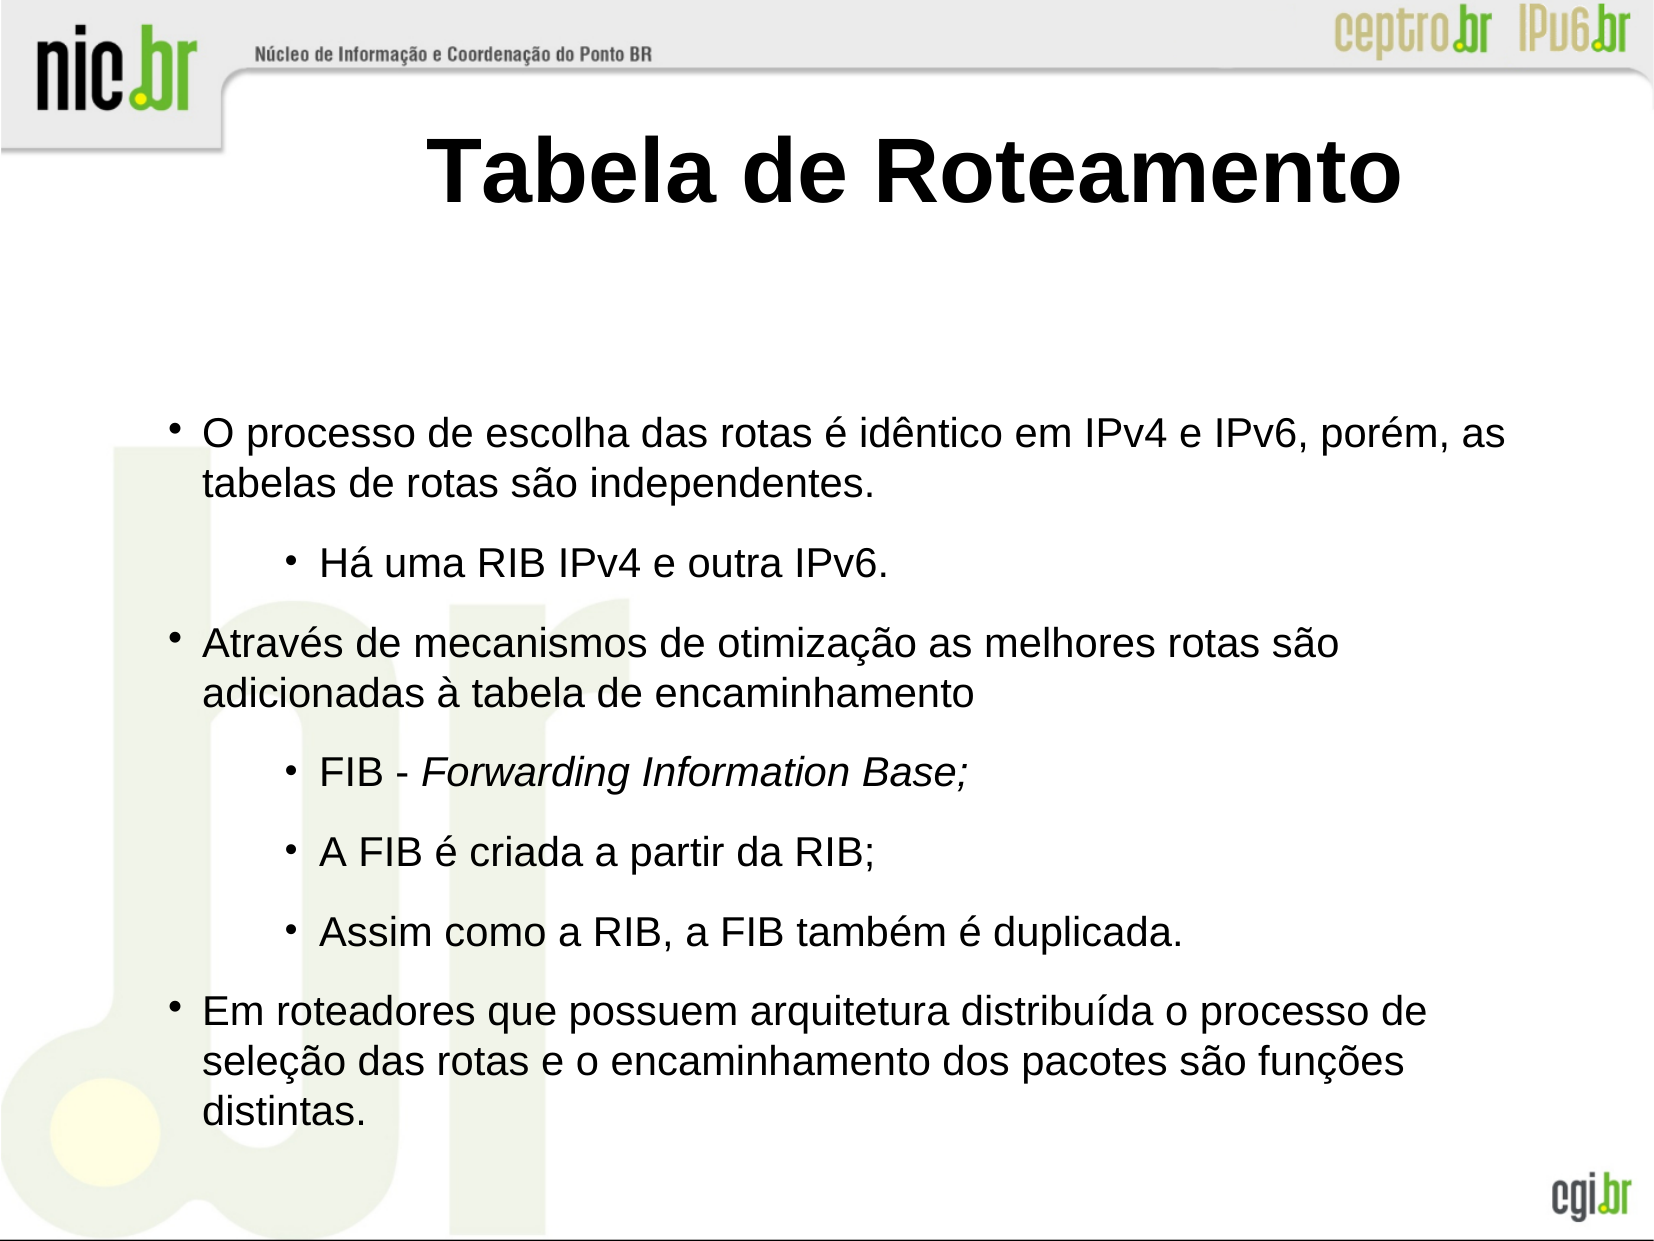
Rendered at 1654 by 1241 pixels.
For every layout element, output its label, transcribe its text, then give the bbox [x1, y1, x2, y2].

picture [0, 0, 1654, 1241]
text_box O processo de escolha das rotas é idêntico em IPv4 e IPv6, porém, as tabelas de rotas são independentes. Há uma RIB IPv4 e outra IPv6. Através de mecanismos de otimização as melhores rotas são adicionadas à tabela de encaminhamento FIB - Forwarding Information Base; A FIB é criada a partir da RIB; Assim como a RIB, a FIB também é duplicada. Em roteadores que possuem arquitetura distribuída o processo de seleção das rotas e o encaminhamento dos pacotes são funções distintas. [119, 395, 1535, 537]
text_box Tabela de Roteamento [177, 97, 1654, 215]
